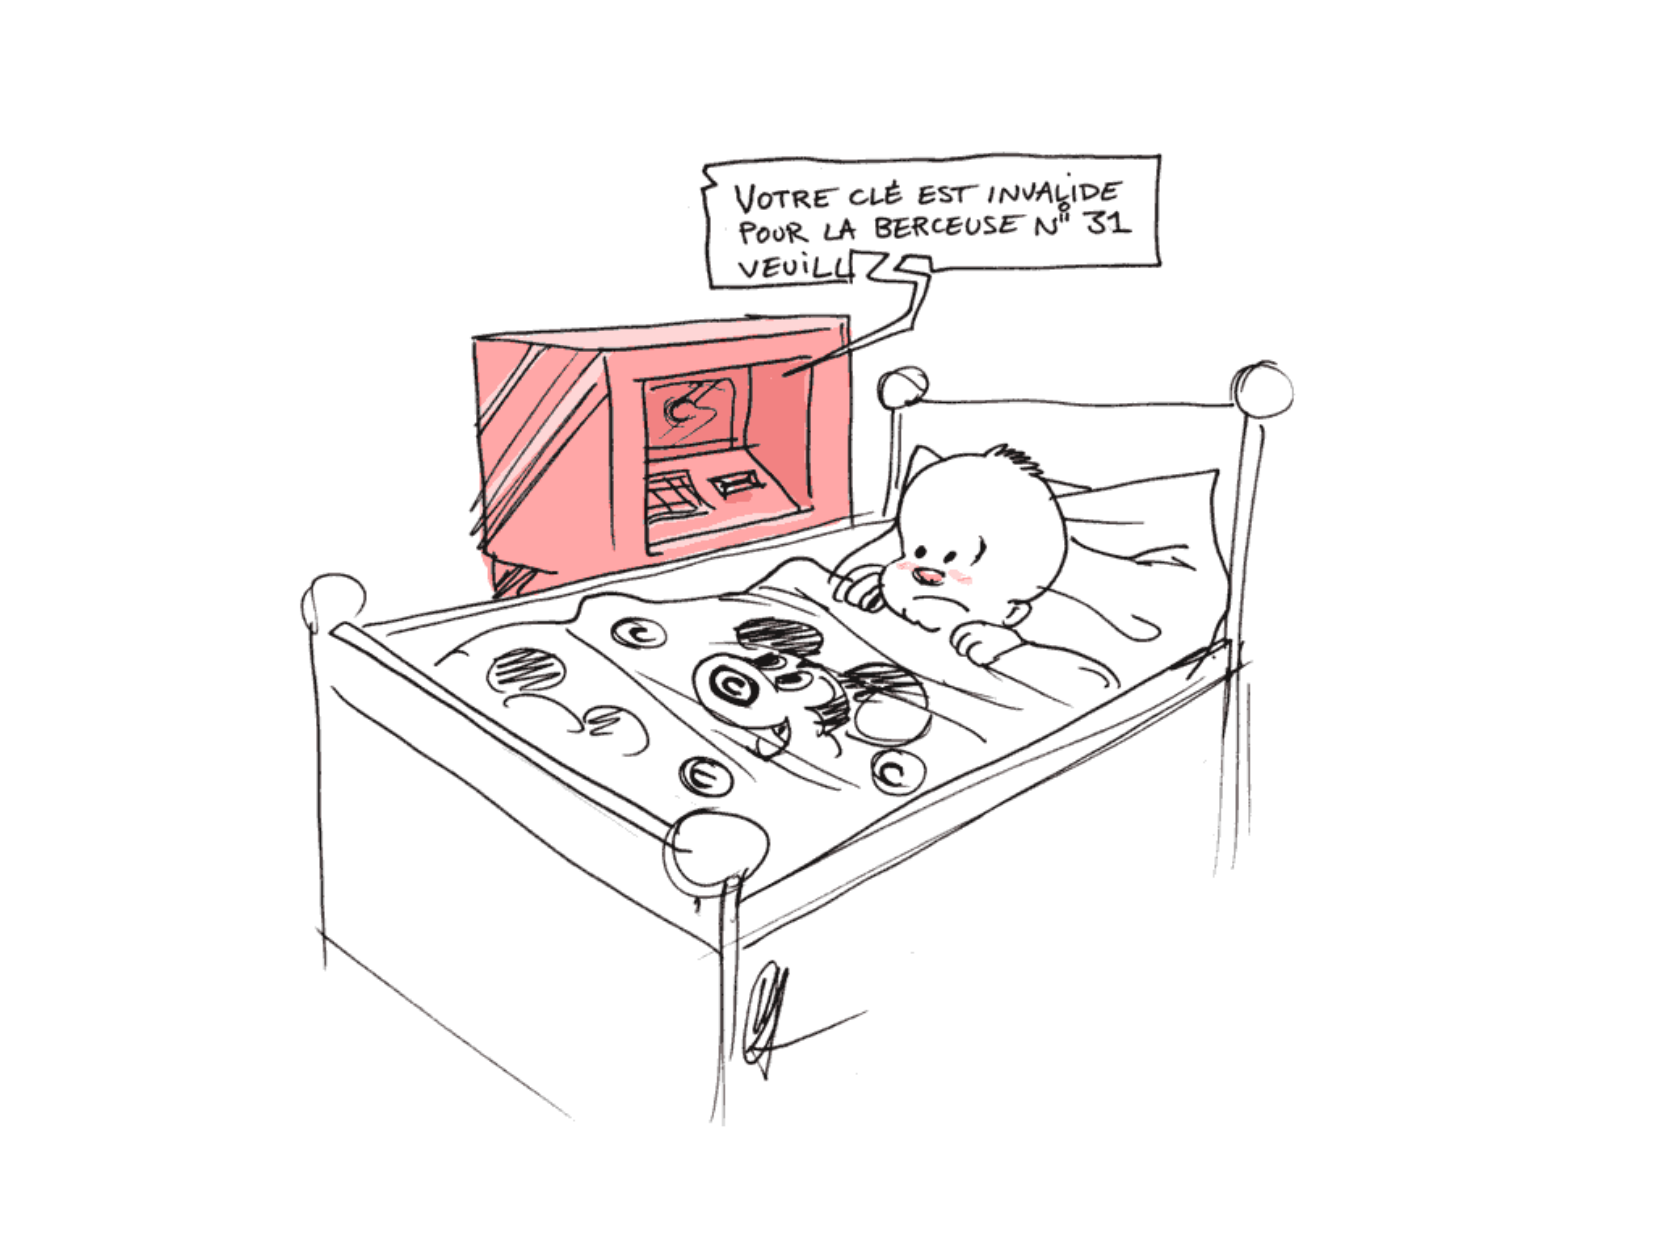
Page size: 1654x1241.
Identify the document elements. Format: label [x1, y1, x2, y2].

picture [265, 118, 1315, 1133]
